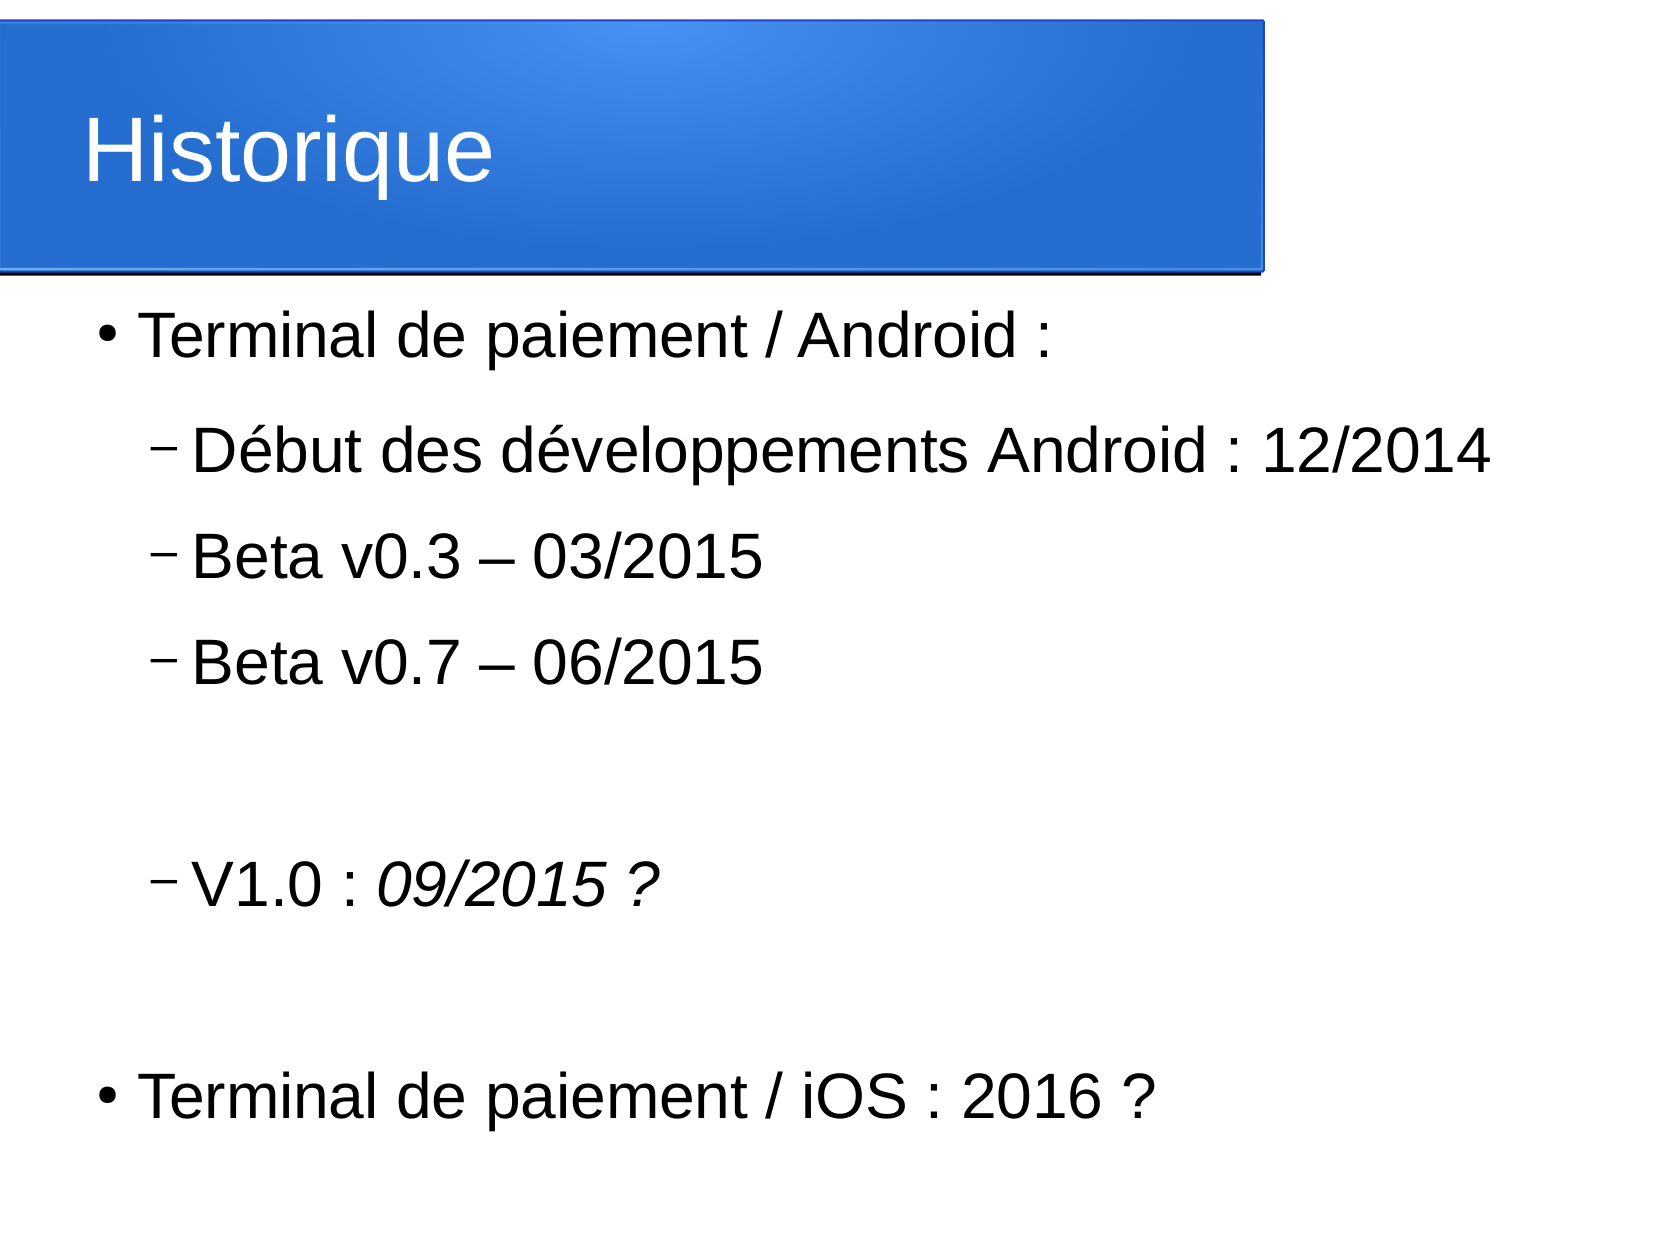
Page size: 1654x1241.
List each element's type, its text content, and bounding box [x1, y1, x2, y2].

list Terminal de paiement / Android : Début des développements Android : 12/2014 Beta v0.3 – 03/2015 Beta v0.7 – 06/2015 V1.0 : 09/2015 ? Terminal de paiement / iOS : 2016 ? [82, 299, 1571, 1138]
title Historique [82, 47, 1235, 252]
